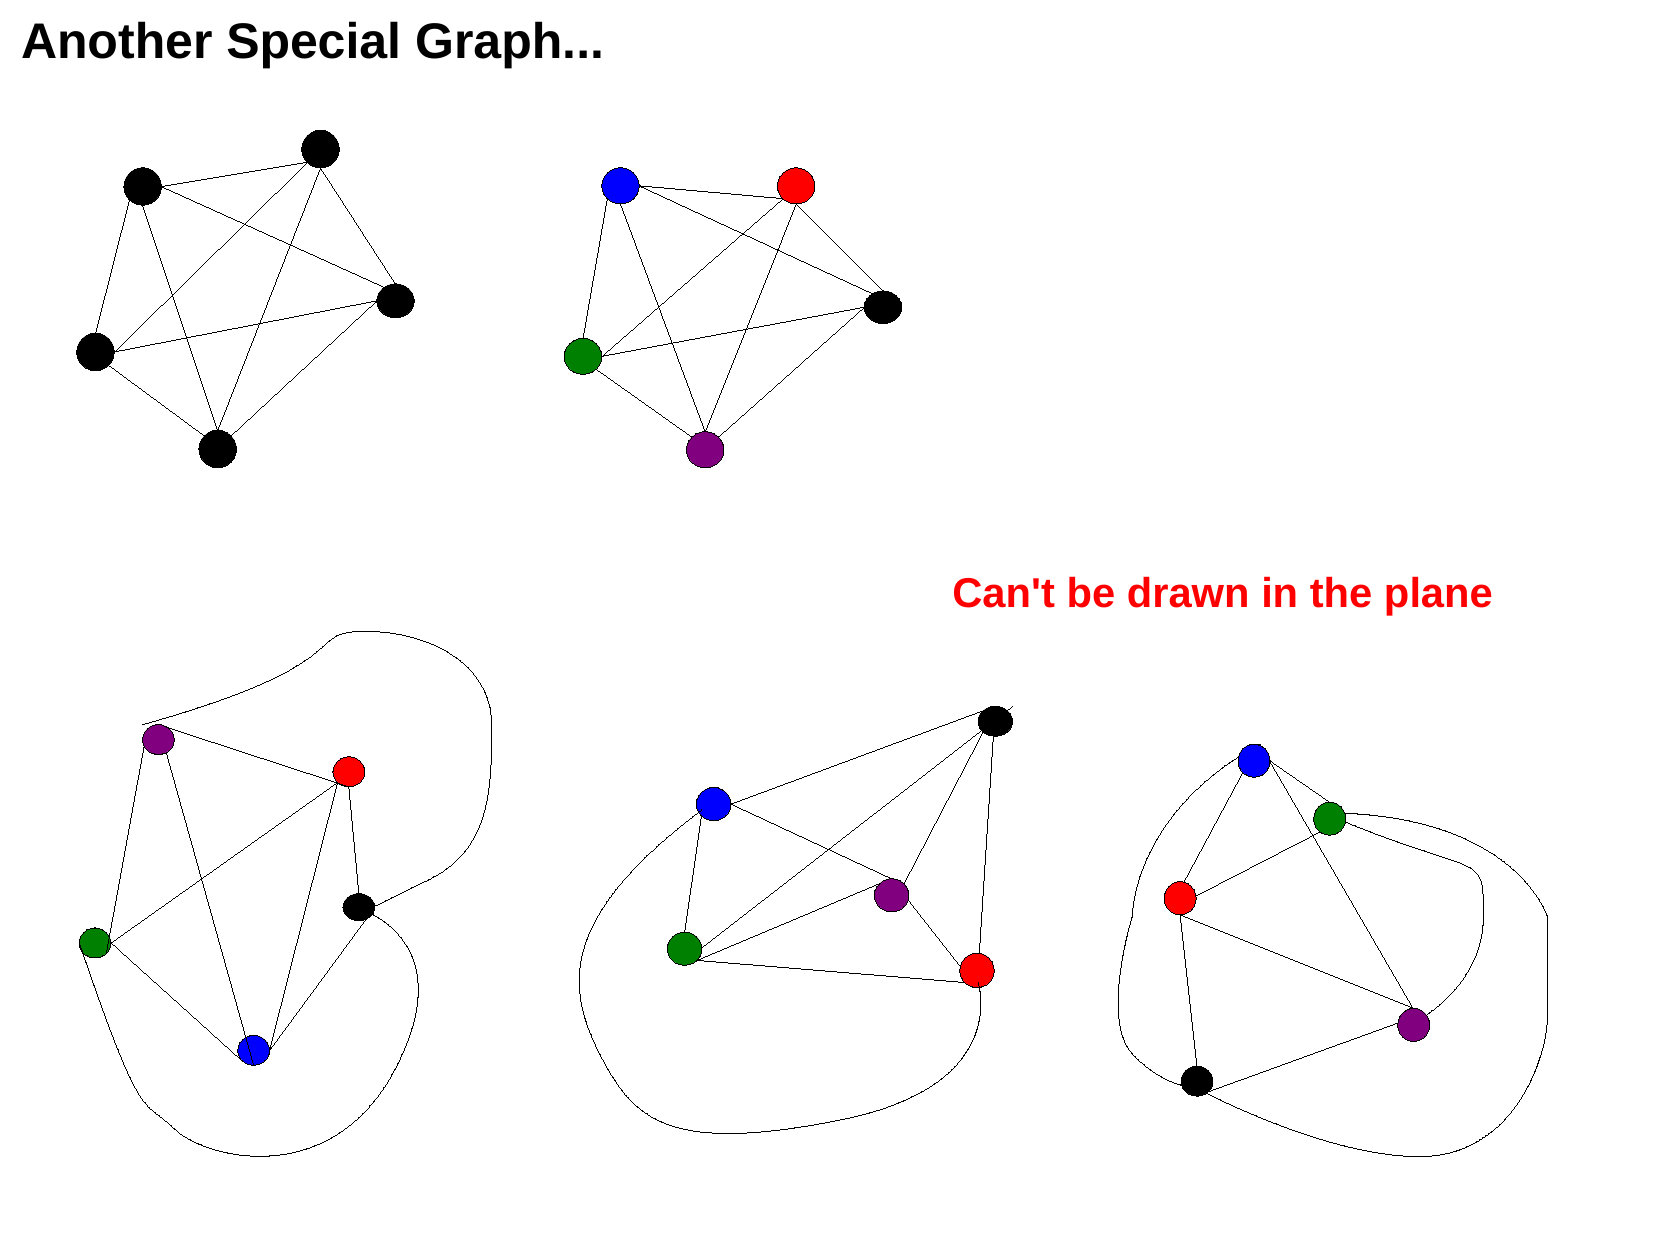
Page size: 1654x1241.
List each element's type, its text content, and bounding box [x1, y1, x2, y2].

text_box [76, 333, 115, 371]
text_box [564, 338, 602, 375]
text_box [978, 706, 1013, 737]
text_box [686, 431, 724, 468]
text_box [342, 893, 375, 921]
text_box [376, 283, 415, 318]
text_box [237, 1035, 270, 1066]
text_box [1164, 881, 1197, 915]
text_box [198, 430, 237, 468]
text_box [123, 167, 162, 206]
text_box [1238, 744, 1271, 778]
text_box [601, 167, 640, 204]
text_box [1397, 1008, 1430, 1042]
text_box [1181, 1066, 1213, 1097]
text_box [332, 756, 365, 787]
text_box [142, 724, 175, 755]
text_box [696, 787, 731, 821]
text_box [777, 167, 815, 204]
text_box [864, 290, 902, 324]
text_box [959, 953, 995, 988]
text_box [1313, 802, 1346, 836]
text_box [301, 130, 340, 168]
text_box Another Special Graph... [6, 6, 757, 79]
text_box Can't be drawn in the plane [937, 562, 1538, 625]
text_box [79, 927, 111, 958]
text_box [667, 932, 702, 966]
text_box [874, 878, 909, 912]
